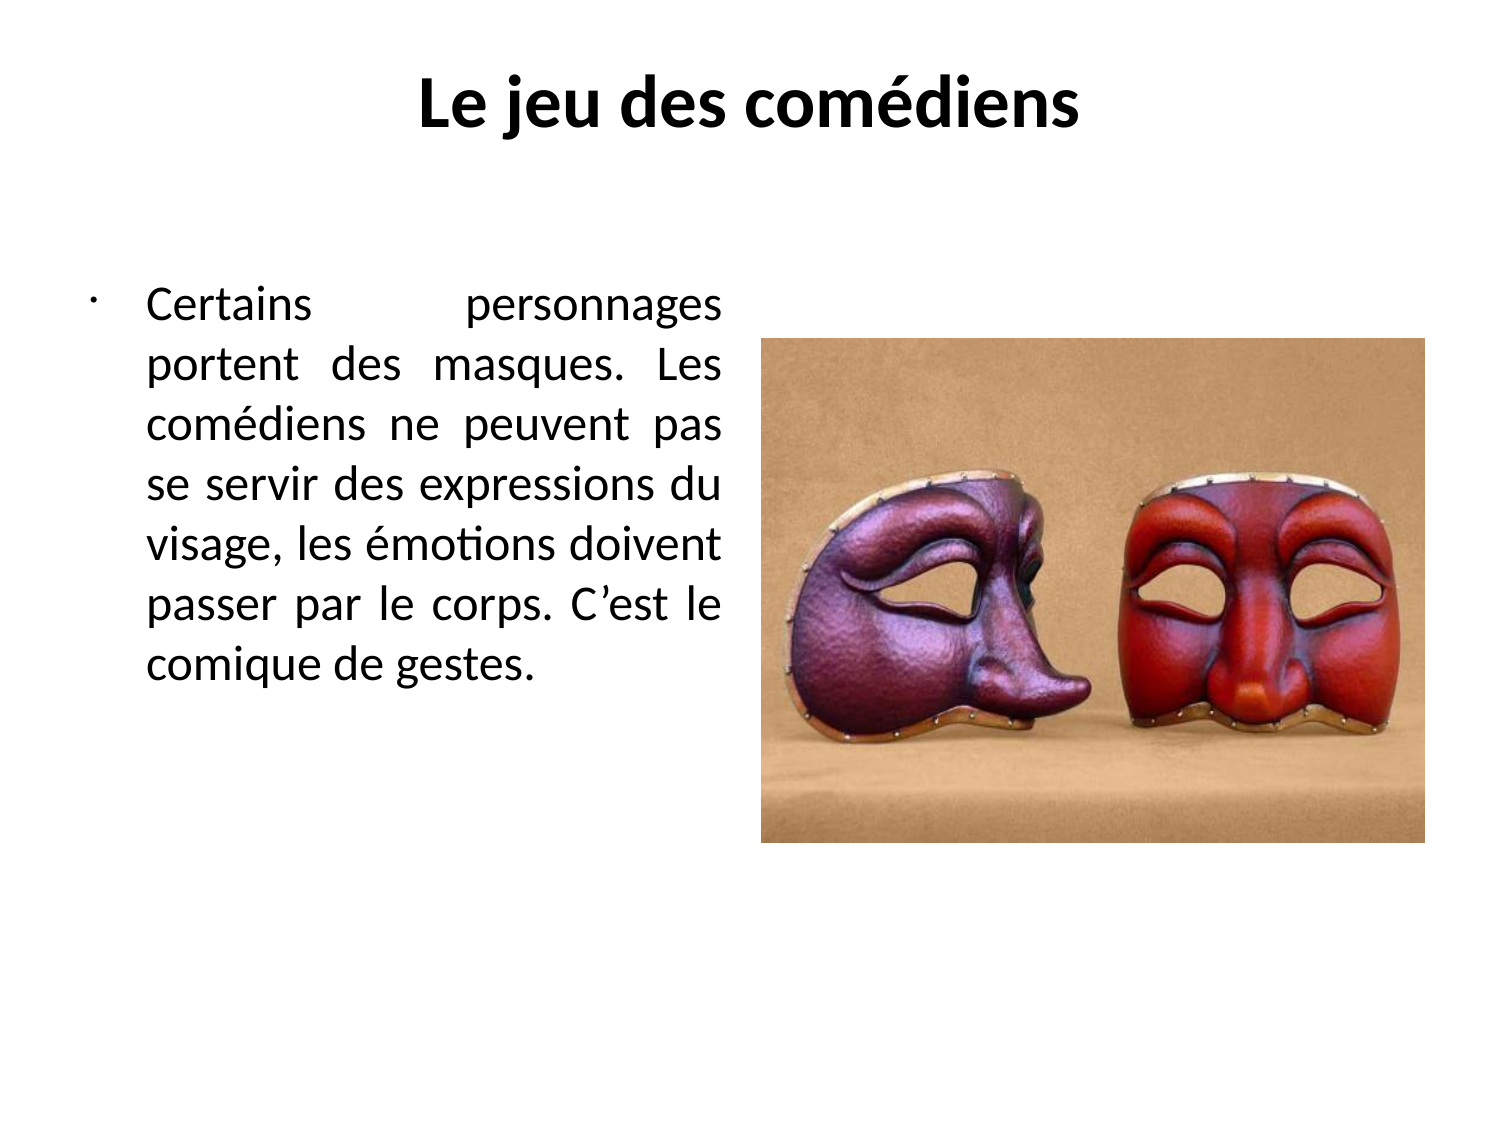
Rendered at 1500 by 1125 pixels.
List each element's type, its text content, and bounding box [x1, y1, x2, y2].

title Le jeu des comédiens [75, 45, 1425, 233]
picture [761, 338, 1425, 843]
list Certains personnages portent des masques. Les comédiens ne peuvent pas se servir des expressions du visage, les émotions doivent passer par le corps. C’est le comique de gestes. [75, 262, 738, 1005]
